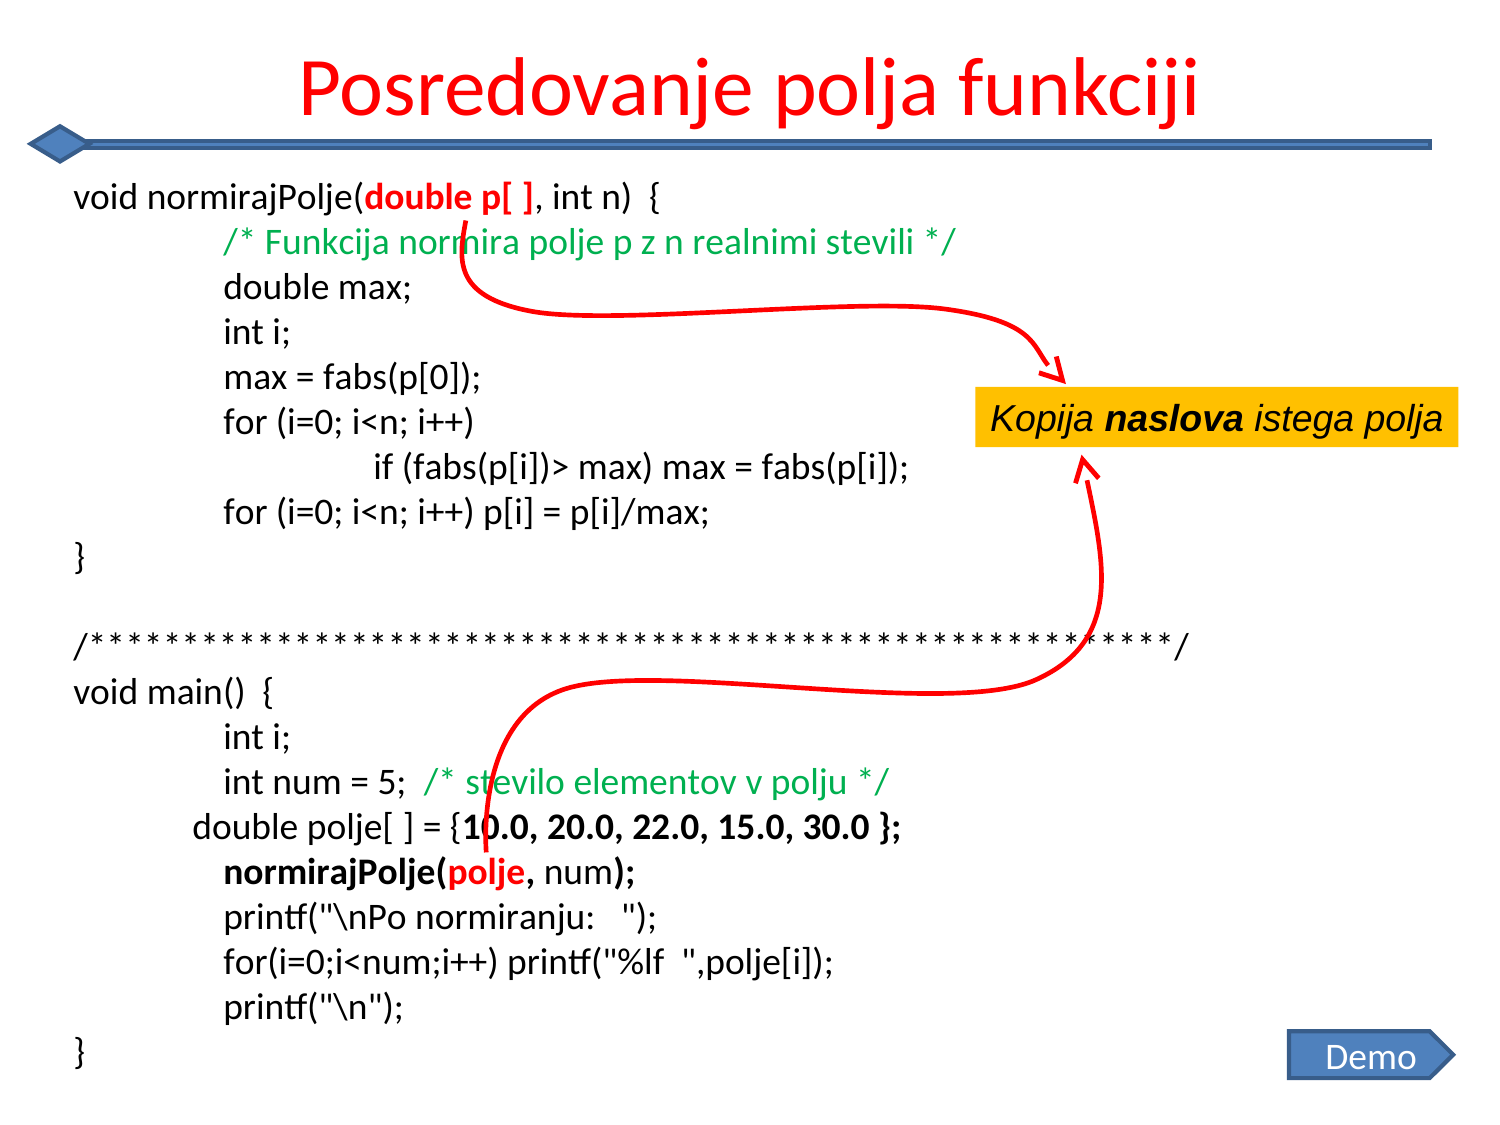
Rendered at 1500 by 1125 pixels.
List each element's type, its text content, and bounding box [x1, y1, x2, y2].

text_box Kopija naslova istega polja [975, 386, 1459, 448]
text_box Demo [1289, 1031, 1454, 1079]
title Posredovanje polja funkciji [75, 23, 1426, 141]
text_box void normirajPolje(double p[ ], int n) { /* Funkcija normira polje p z n realnimi stevili */ double max; int i; max = fabs(p[0]); for (i=0; i<n; i++) if (fabs(p[i])> max) max = fabs(p[i]); for (i=0; i<n; i++) p[i] = p[i]/max; } /**********************************************************/ void main() { int i; int num = 5; /* stevilo elementov v polju */ double polje[ ] = {10.0, 20.0, 22.0, 15.0, 30.0 }; normirajPolje(polje, num); printf("\nPo normiranju: "); for(i=0;i<num;i++) printf("%lf ",polje[i]); printf("\n"); } [58, 163, 1454, 1080]
